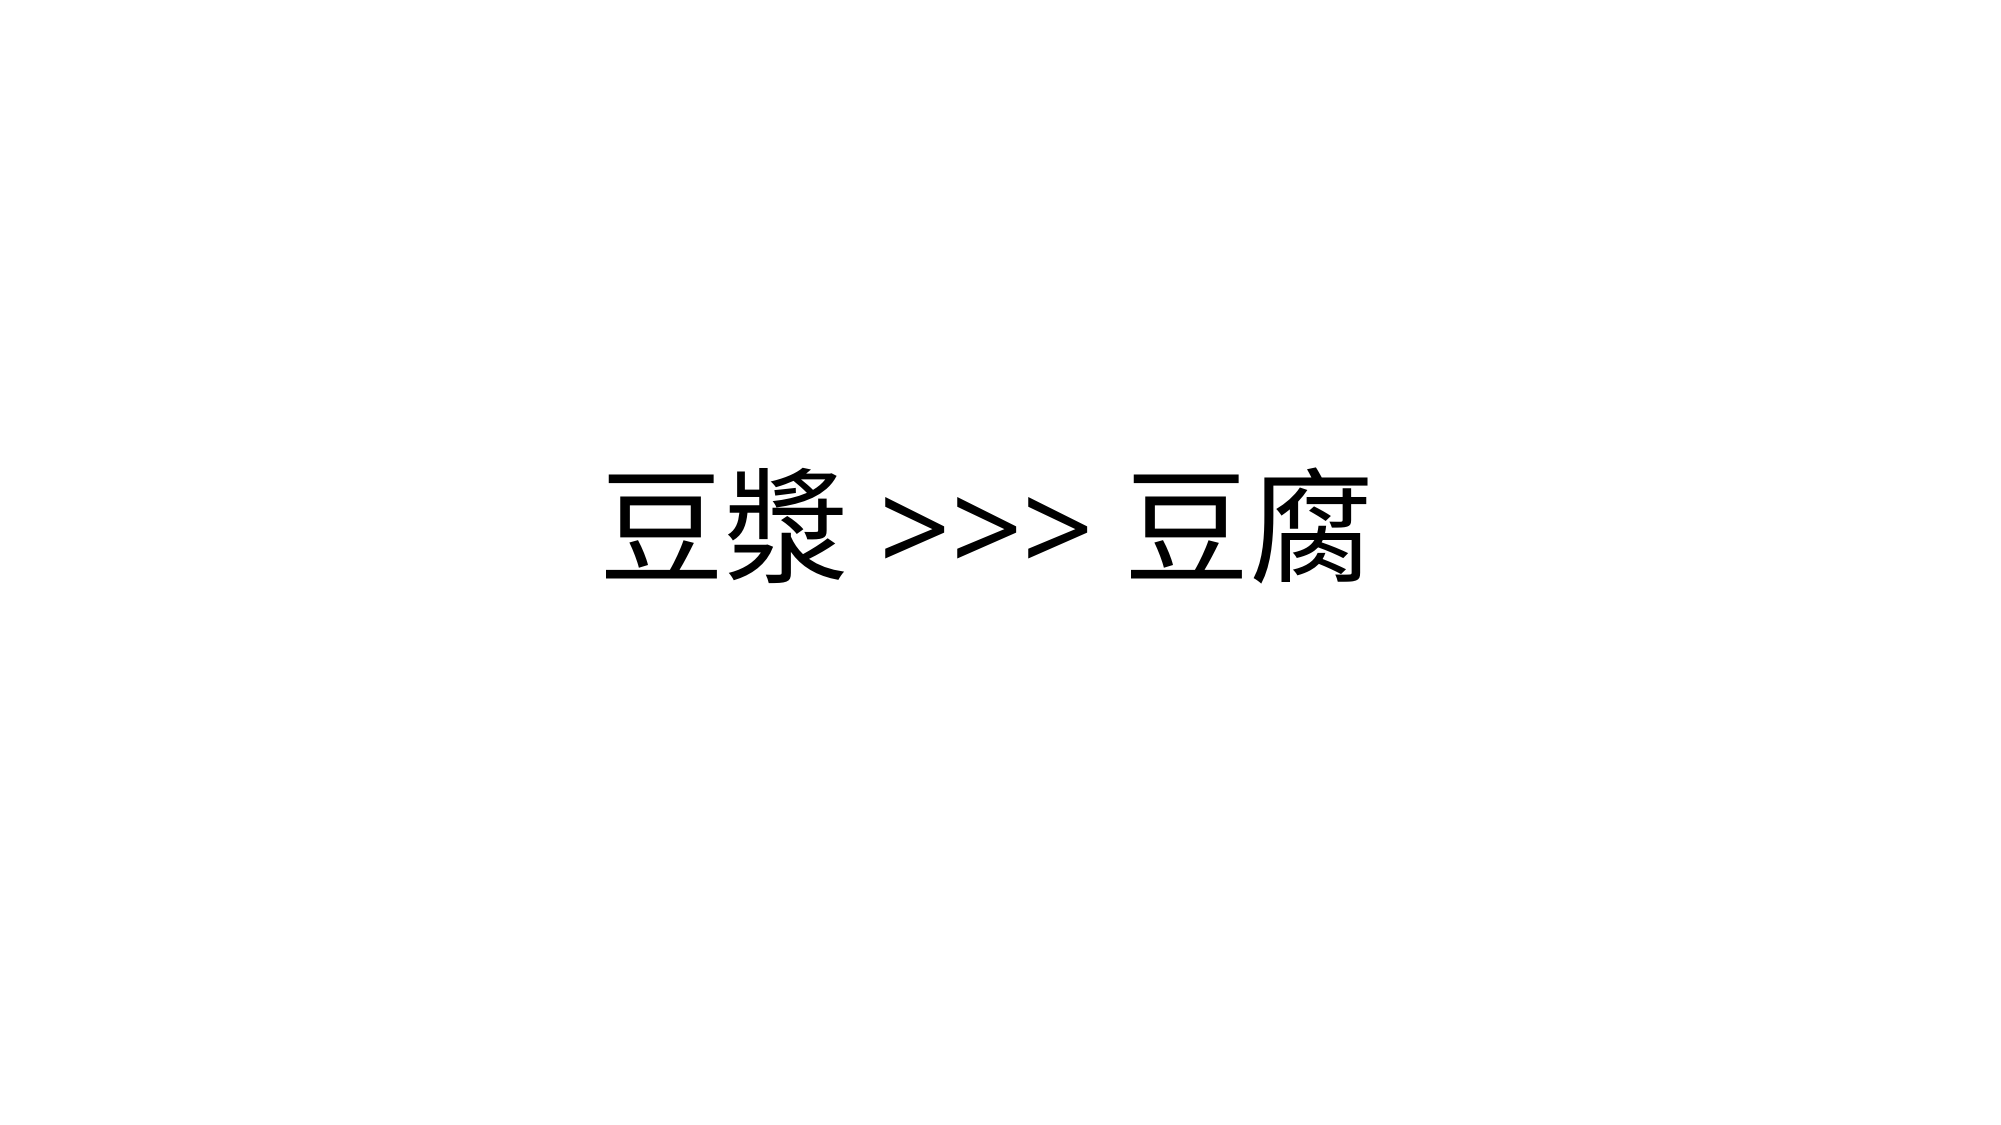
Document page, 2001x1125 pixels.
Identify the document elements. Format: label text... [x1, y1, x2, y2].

text_box 豆漿>>>豆腐 [584, 440, 1618, 608]
